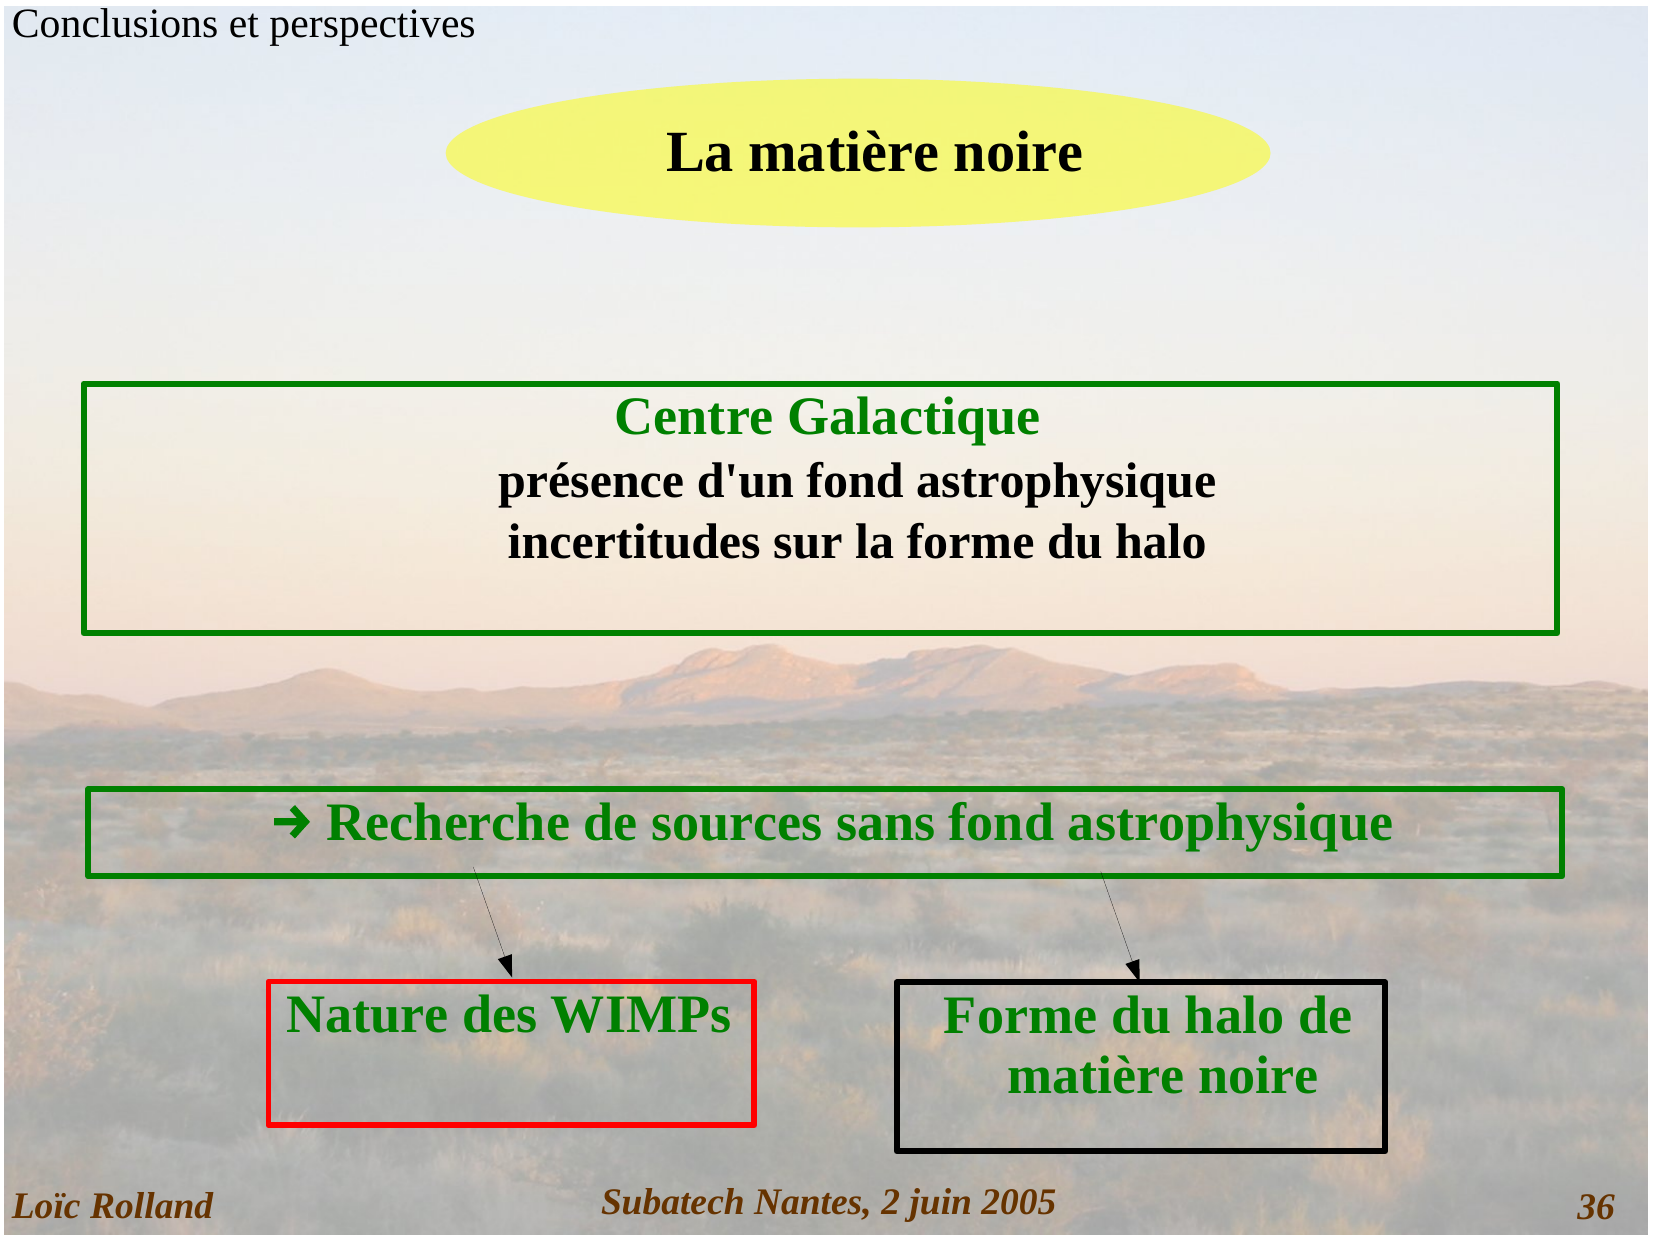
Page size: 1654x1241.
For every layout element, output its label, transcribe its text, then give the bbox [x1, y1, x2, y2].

list Centre Galactique présence d'un fond astrophysique incertitudes sur la forme du halo [83, 383, 1558, 634]
picture [4, 6, 1648, 1235]
list Nature des WIMPs [268, 981, 755, 1126]
list Forme du halo de matière noire [896, 982, 1386, 1152]
text_box [445, 78, 1271, 228]
text_box Conclusions et perspectives [11, 0, 1654, 59]
text_box La matière noire [666, 119, 1086, 207]
list → Recherche de sources sans fond astrophysique [88, 788, 1563, 877]
